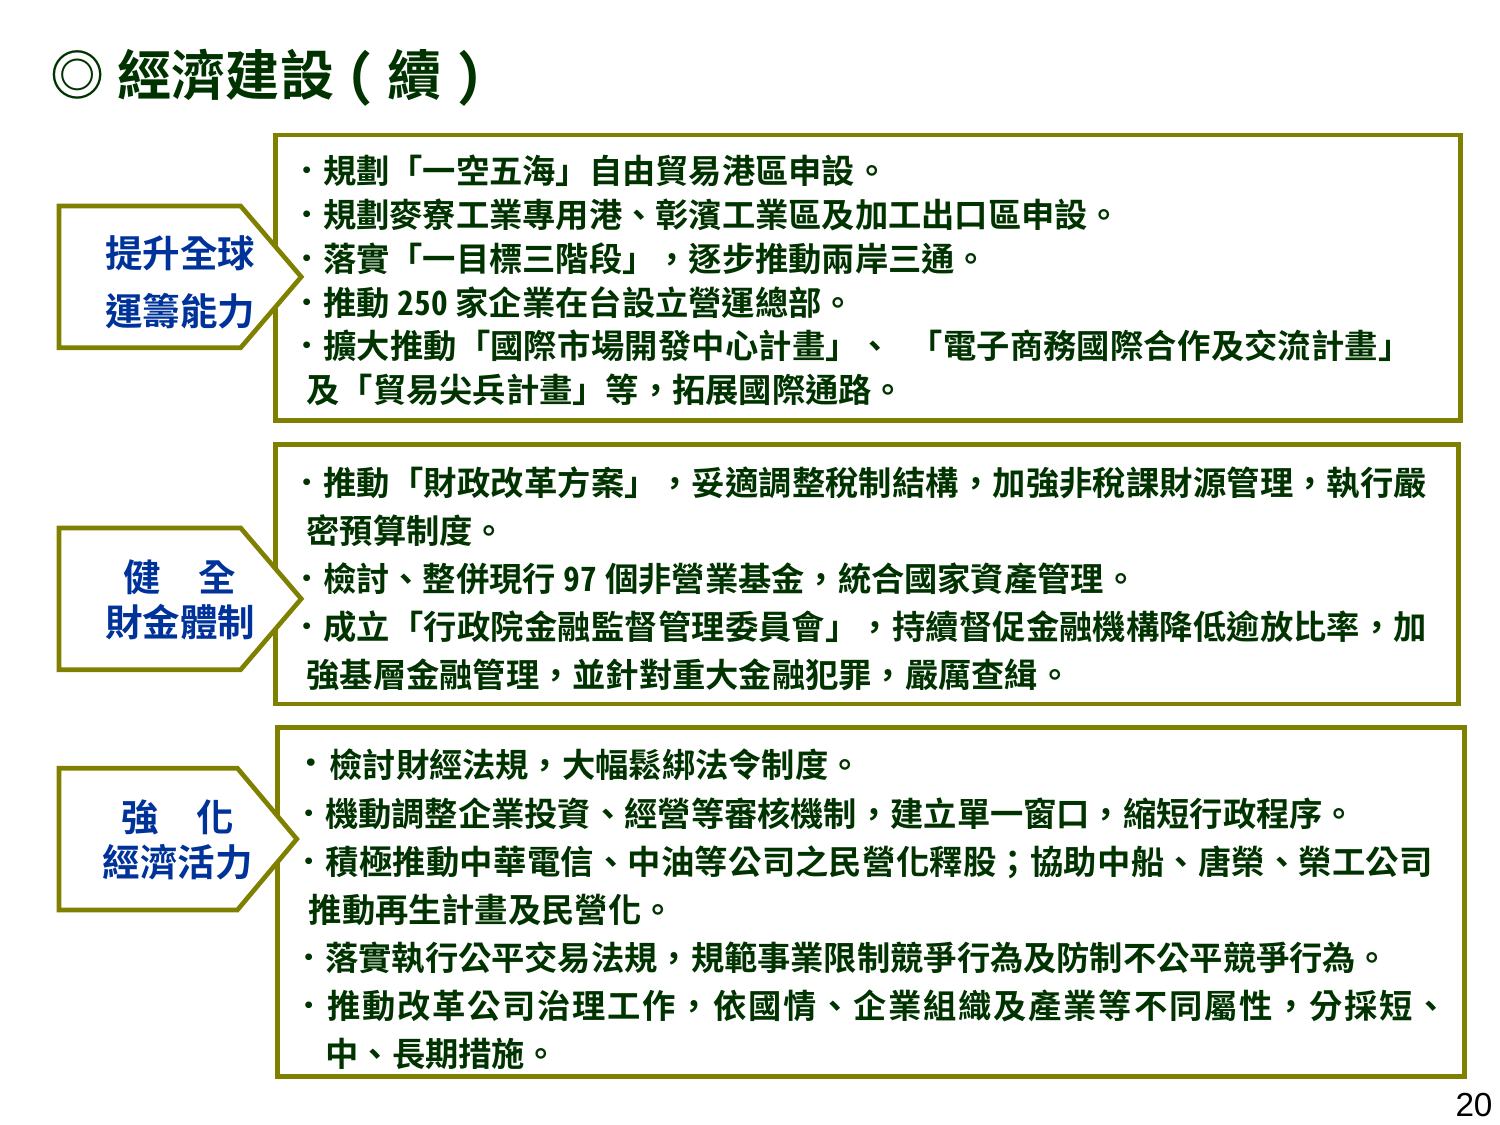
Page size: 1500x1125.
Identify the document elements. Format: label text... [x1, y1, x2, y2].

text_box ．檢討財經法規，大幅鬆綁法令制度。 ．機動調整企業投資、經營等審核機制，建立單一窗口，縮短行政程序。 ．積極推動中華電信、中油等公司之民營化釋股；協助中船、唐榮、榮工公司 推動再生計畫及民營化。 ．落實執行公平交易法規，規範事業限制競爭行為及防制不公平競爭行為。 ．推動改革公司治理工作，依國情、企業組織及產業等不同屬性，分採短、 中、長期措施。 [277, 727, 1465, 1077]
text_box 提升全球 運籌能力 [59, 205, 302, 348]
text_box ◎經濟建設(續) [35, 33, 532, 114]
text_box 健 全 財金體制 [59, 527, 302, 670]
text_box ．推動「財政改革方案」，妥適調整稅制結構，加強非稅課財源管理，執行嚴 密預算制度。 ．檢討、整併現行97個非營業基金，統合國家資產管理。 ．成立「行政院金融監督管理委員會」，持續督促金融機構降低逾放比率，加 強基層金融管理，並針對重大金融犯罪，嚴厲查緝。 [275, 444, 1459, 705]
text_box 強 化 經濟活力 [58, 768, 297, 910]
text_box ．規劃「一空五海」自由貿易港區申設。 ．規劃麥寮工業專用港、彰濱工業區及加工出口區申設。 ．落實「一目標三階段」，逐步推動兩岸三通。 ．推動250家企業在台設立營運總部。 ．擴大推動「國際市場開發中心計畫」、 「電子商務國際合作及交流計畫」 及「貿易尖兵計畫」等，拓展國際通路。 [275, 134, 1461, 421]
